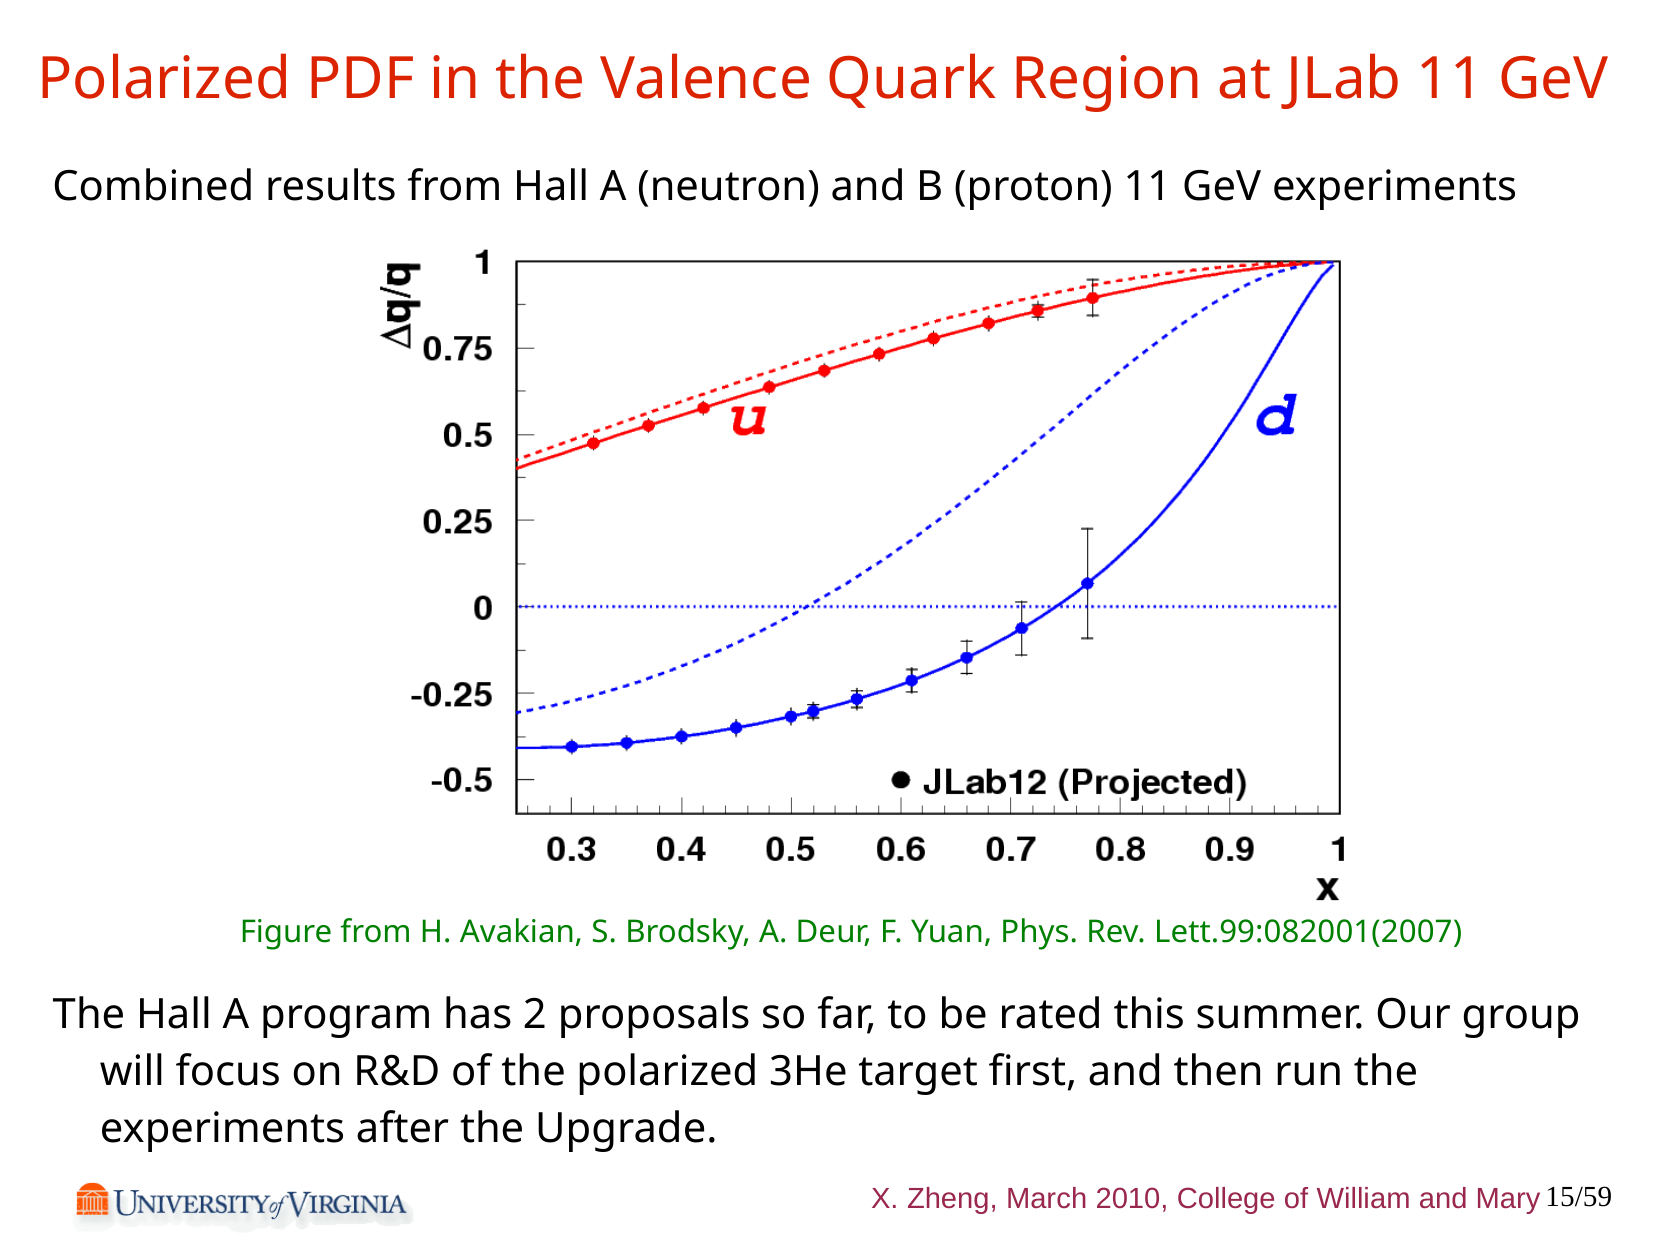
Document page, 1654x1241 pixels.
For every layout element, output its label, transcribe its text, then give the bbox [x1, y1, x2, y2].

picture [53, 1177, 427, 1241]
text_box Combined results from Hall A (neutron) and B (proton) 11 GeV experiments [37, 148, 1613, 226]
text_box Figure from H. Avakian, S. Brodsky, A. Deur, F. Yuan, Phys. Rev. Lett.99:082001(2007) [225, 902, 1501, 976]
title Polarized PDF in the Valence Quark Region at JLab 11 GeV [5, 32, 1653, 120]
text_box The Hall A program has 2 proposals so far, to be rated this summer. Our group will focus on R&D of the polarized 3He target first, and then run the experiments after the Upgrade. [37, 976, 1613, 1177]
picture [375, 229, 1354, 914]
